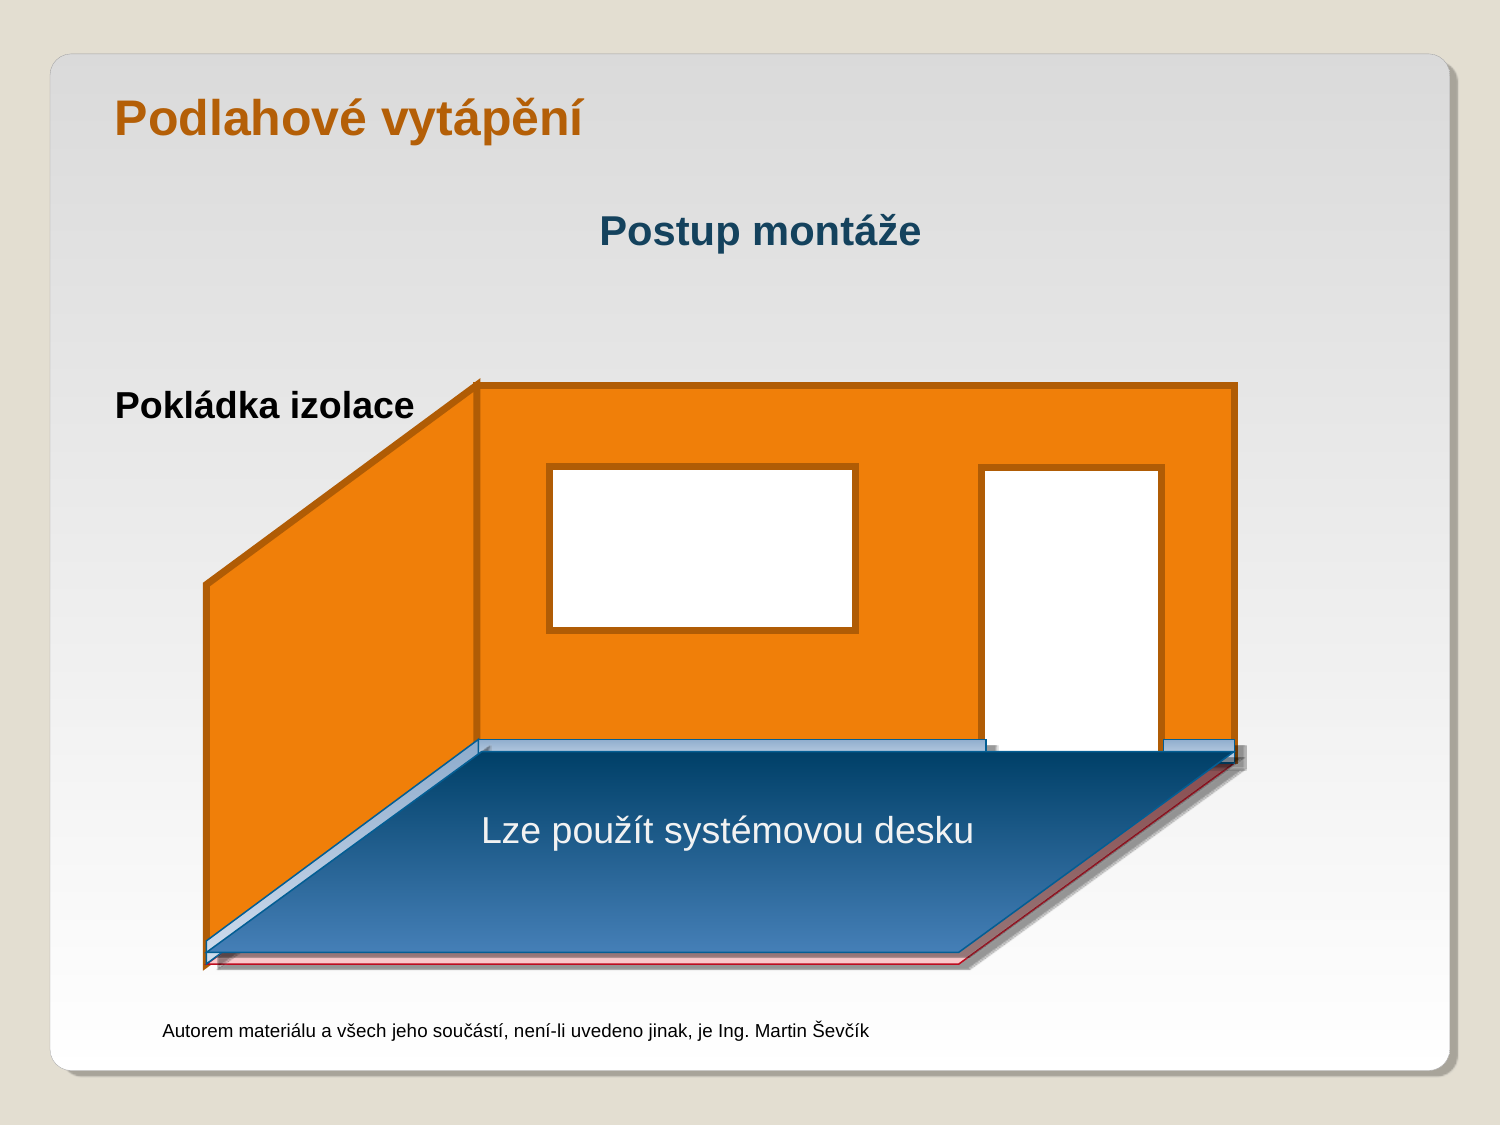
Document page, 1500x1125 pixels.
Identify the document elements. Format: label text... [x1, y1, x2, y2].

text_box [206, 385, 1235, 965]
text_box Pokládka izolace [100, 373, 1341, 434]
text_box Podlahové vytápění [100, 78, 904, 154]
text_box Autorem materiálu a všech jeho součástí, není-li uvedeno jinak, je Ing. Martin Ševčík [147, 1011, 1365, 1050]
text_box Lze použít systémovou desku [466, 798, 1046, 860]
text_box Postup montáže [584, 196, 1069, 262]
